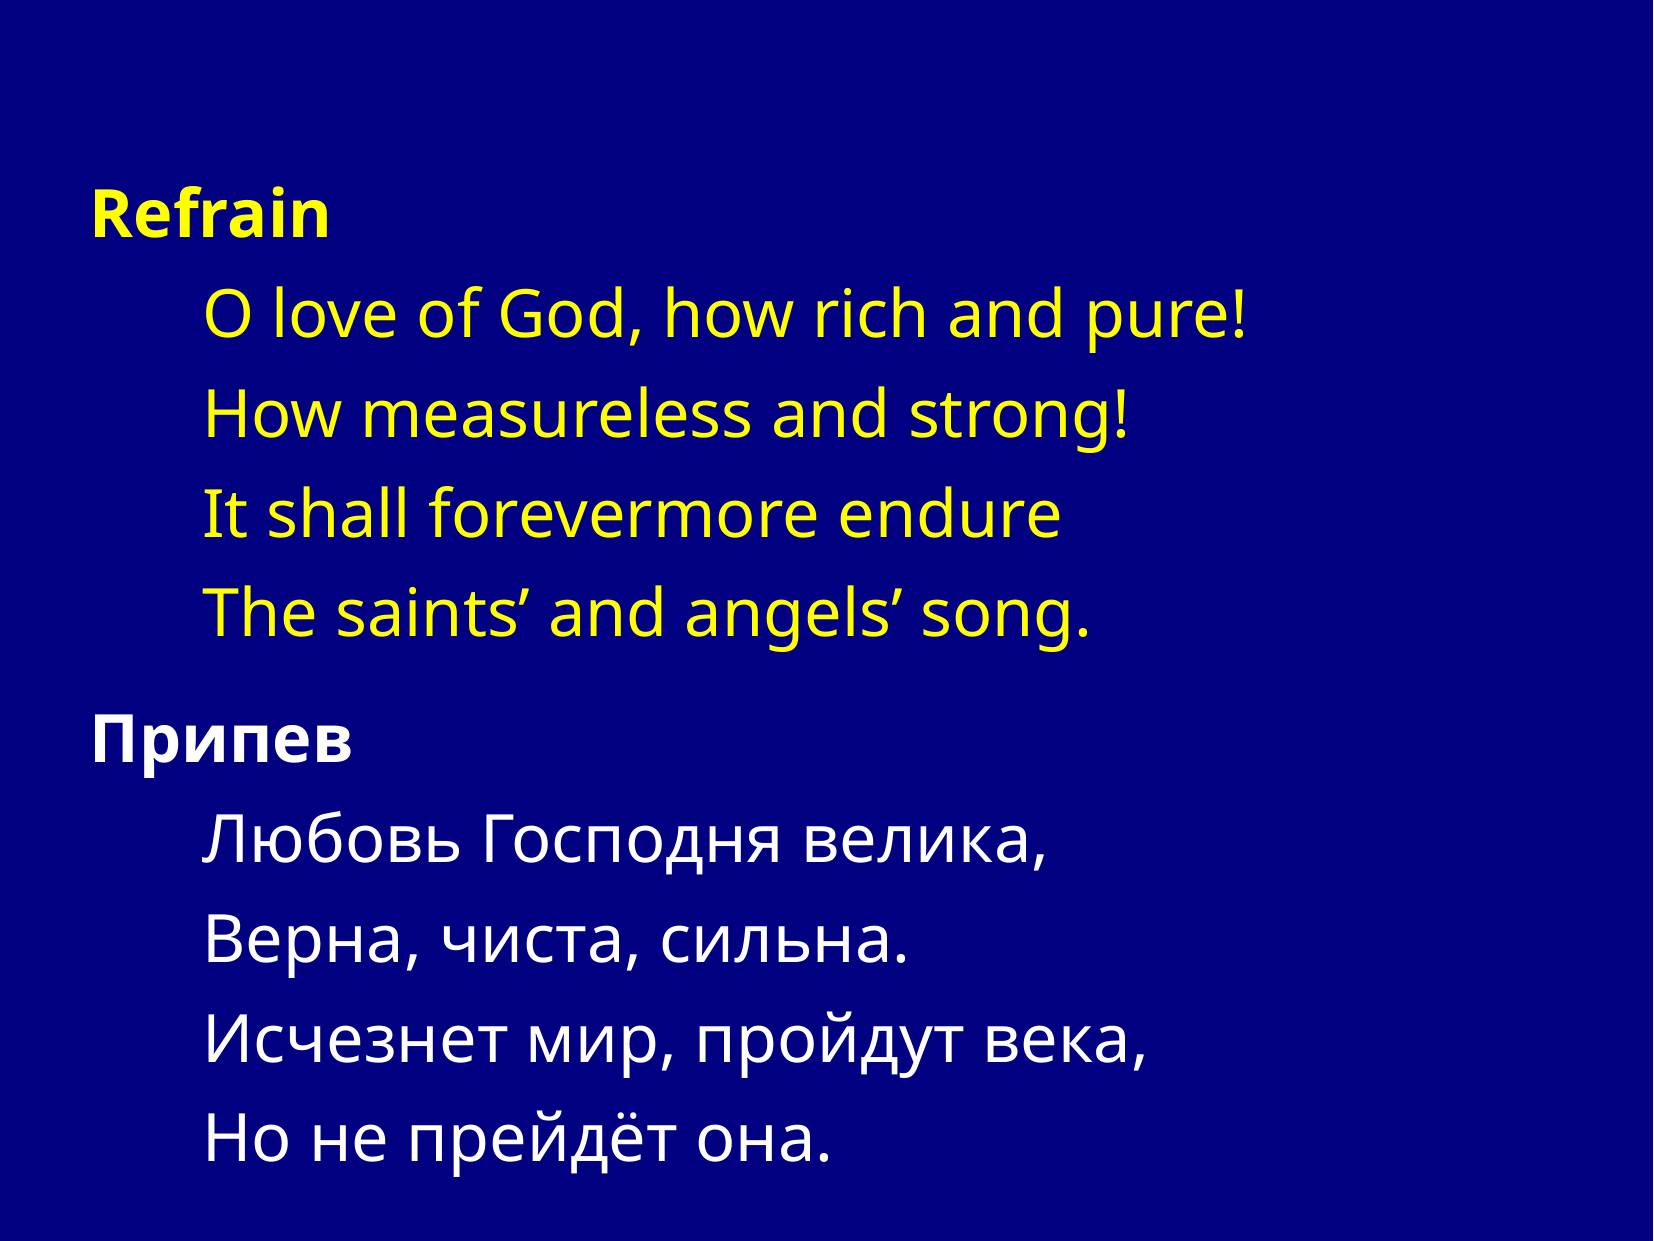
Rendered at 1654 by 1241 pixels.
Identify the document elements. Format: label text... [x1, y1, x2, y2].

text_box Refrain O love of God, how rich and pure! How measureless and strong! It shall forevermore endure The saints’ and angels’ song. [75, 150, 1576, 638]
text_box Припев Любовь Господня велика, Верна, чиста, сильна. Исчезнет мир, пройдут века, Но не прейдёт она. [75, 675, 1576, 1163]
